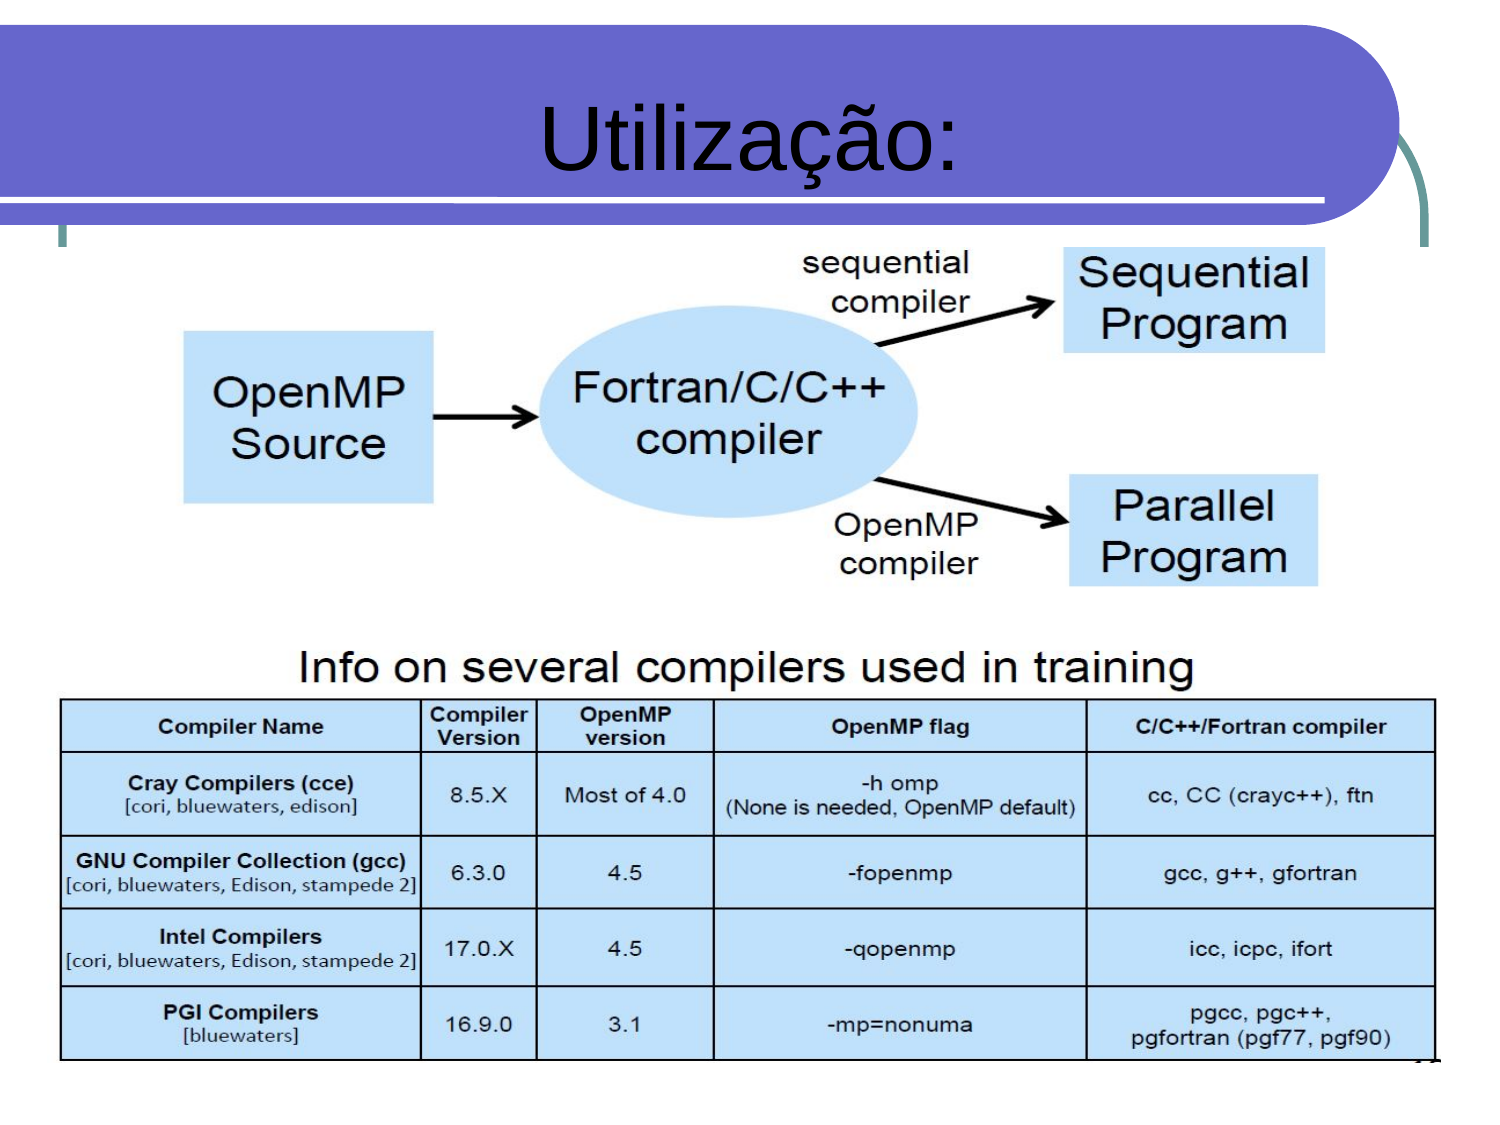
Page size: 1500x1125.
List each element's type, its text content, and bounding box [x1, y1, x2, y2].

title Utilização: [75, 44, 1425, 233]
picture [47, 247, 1441, 1063]
